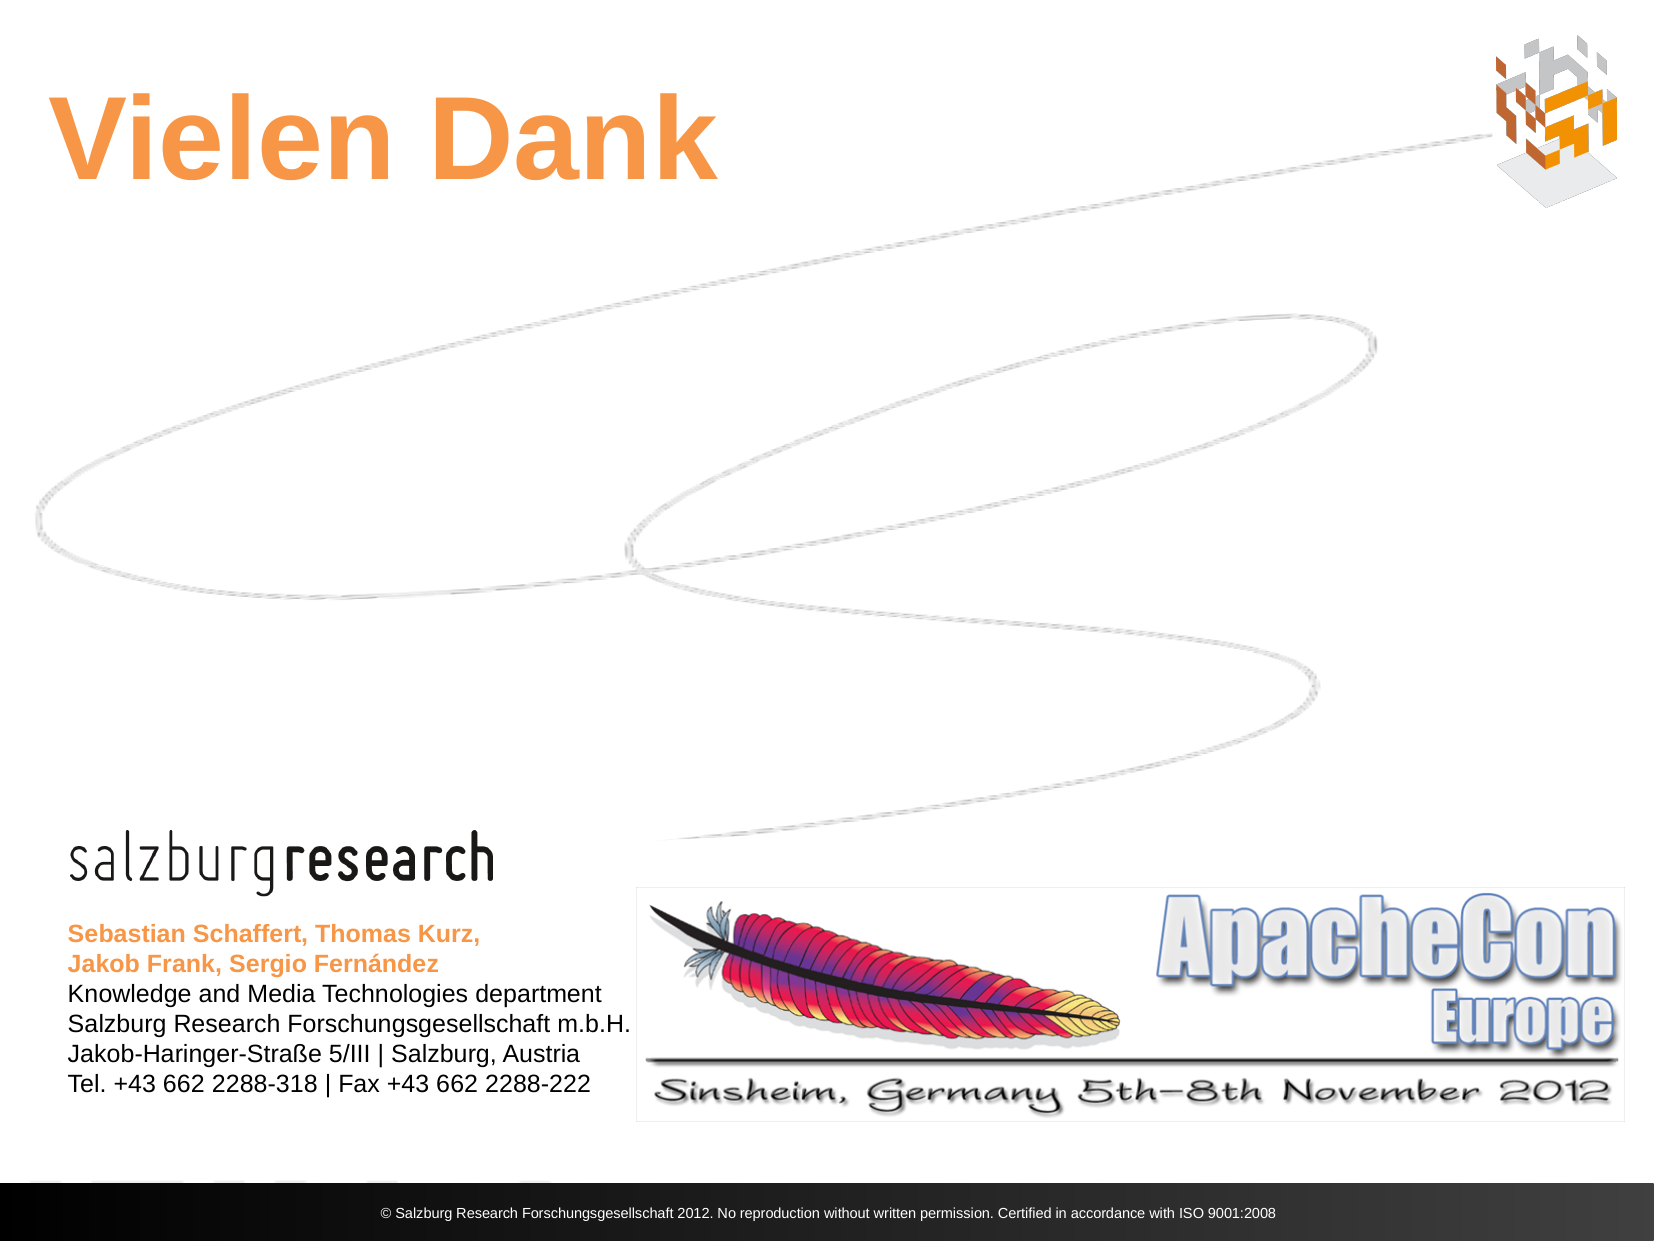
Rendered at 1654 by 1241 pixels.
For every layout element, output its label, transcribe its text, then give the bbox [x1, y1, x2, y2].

picture [70, 830, 493, 897]
subtitle © Salzburg Research Forschungsgesellschaft 2012. No reproduction without written permission. Certified in accordance with ISO 9001:2008 [52, 1183, 1605, 1241]
list Sebastian Schaffert, Thomas Kurz, Jakob Frank, Sergio Fernández Knowledge and Media Technologies department Salzburg Research Forschungsgesellschaft m.b.H. Jakob-Haringer-Straße 5/III | Salzburg, Austria Tel. +43 662 2288-318 | Fax +43 662 2288-222 [52, 910, 778, 1172]
title Vielen Dank [29, 0, 739, 207]
picture [636, 887, 1625, 1123]
picture [1496, 35, 1617, 208]
